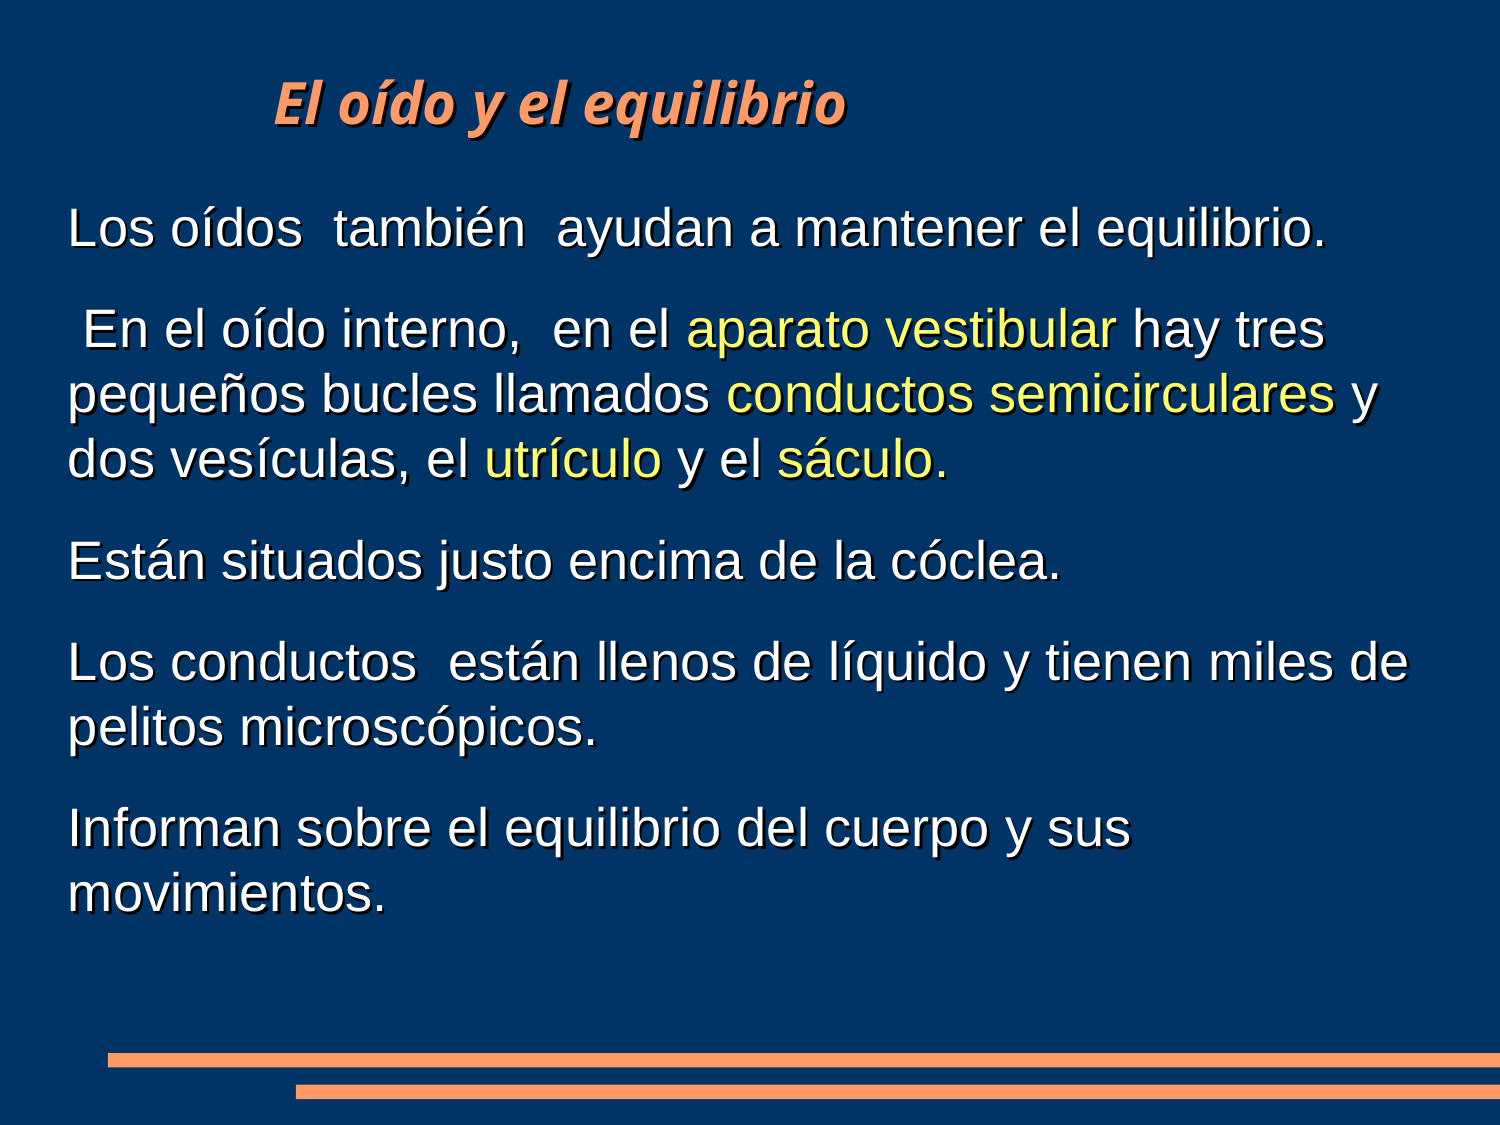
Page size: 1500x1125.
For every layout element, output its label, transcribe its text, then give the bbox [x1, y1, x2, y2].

text_box Los oídos también ayudan a mantener el equilibrio. En el oído interno, en el aparato vestibular hay tres pequeños bucles llamados conductos semicirculares y dos vesículas, el utrículo y el sáculo. Están situados justo encima de la cóclea. Los conductos están llenos de líquido y tienen miles de pelitos microscópicos. Informan sobre el equilibrio del cuerpo y sus movimientos. [53, 184, 1447, 931]
text_box El oído y el equilibrio [258, 58, 863, 144]
